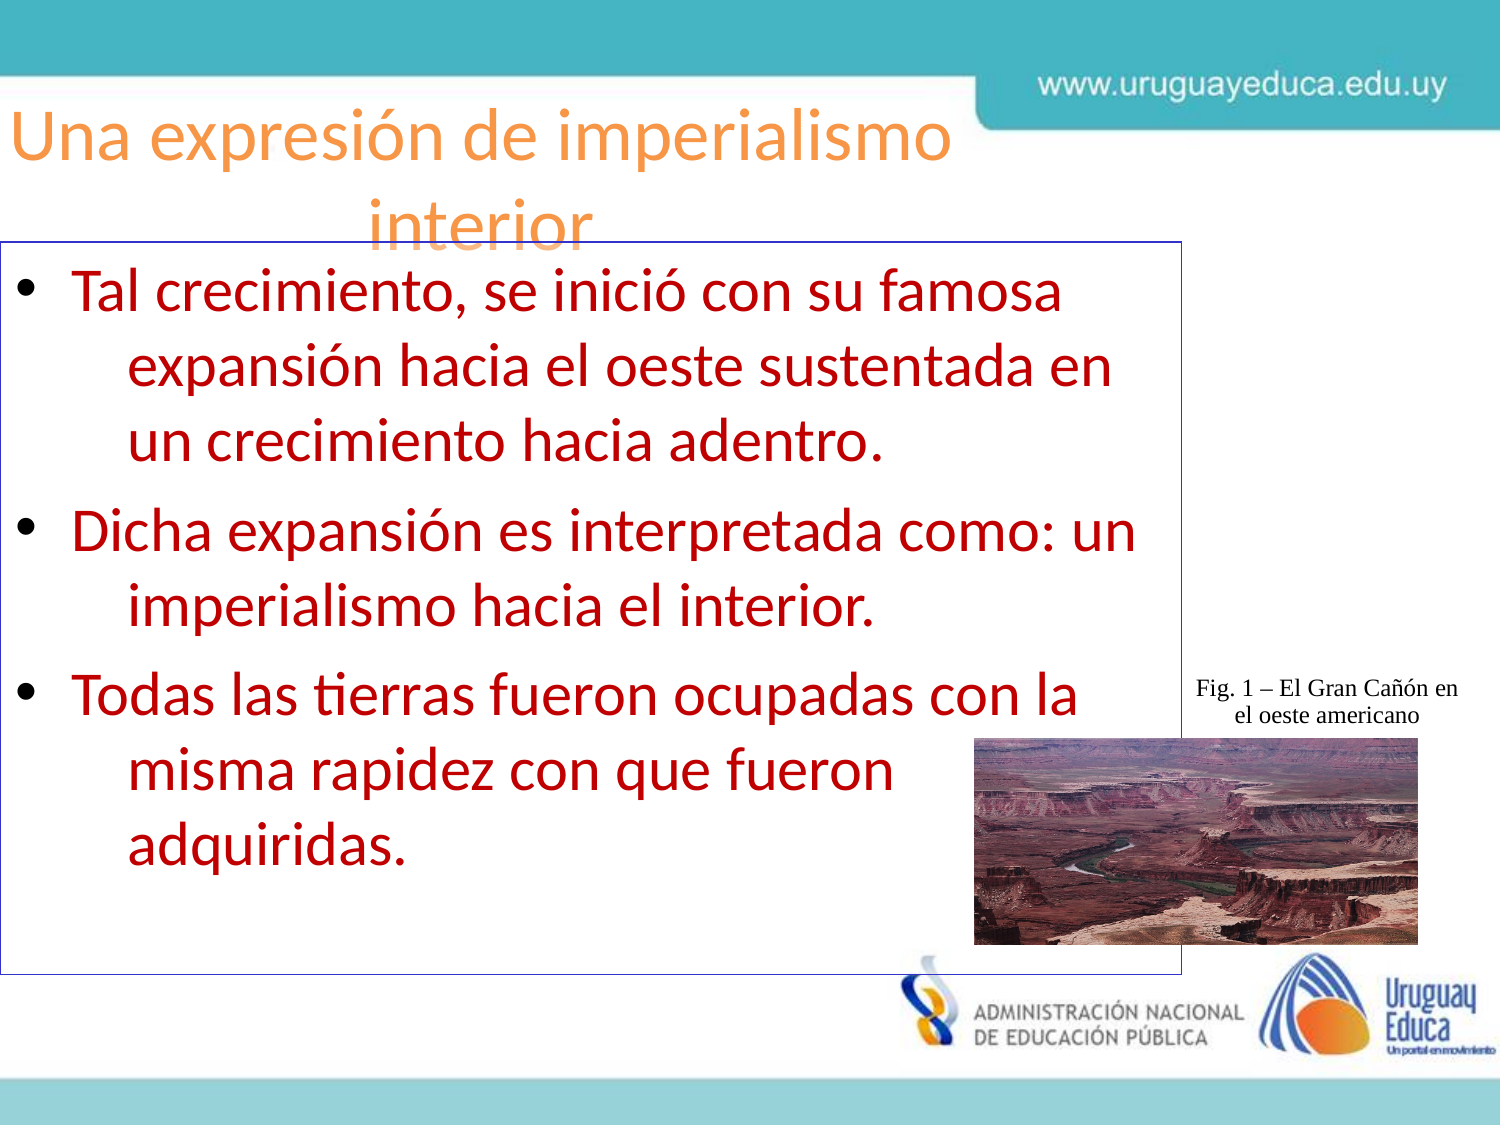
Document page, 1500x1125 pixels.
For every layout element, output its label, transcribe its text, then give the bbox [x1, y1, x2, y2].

title Una expresión de imperialismo interior [0, 78, 975, 241]
text_box Fig. 1 – El Gran Cañón en el oeste americano [1181, 666, 1483, 739]
picture [0, 0, 1500, 1125]
list Tal crecimiento, se inició con su famosa expansión hacia el oeste sustentada en un crecimiento hacia adentro. Dicha expansión es interpretada como: un imperialismo hacia el interior. Todas las tierras fueron ocupadas con la misma rapidez con que fueron adquiridas. [0, 241, 1182, 975]
